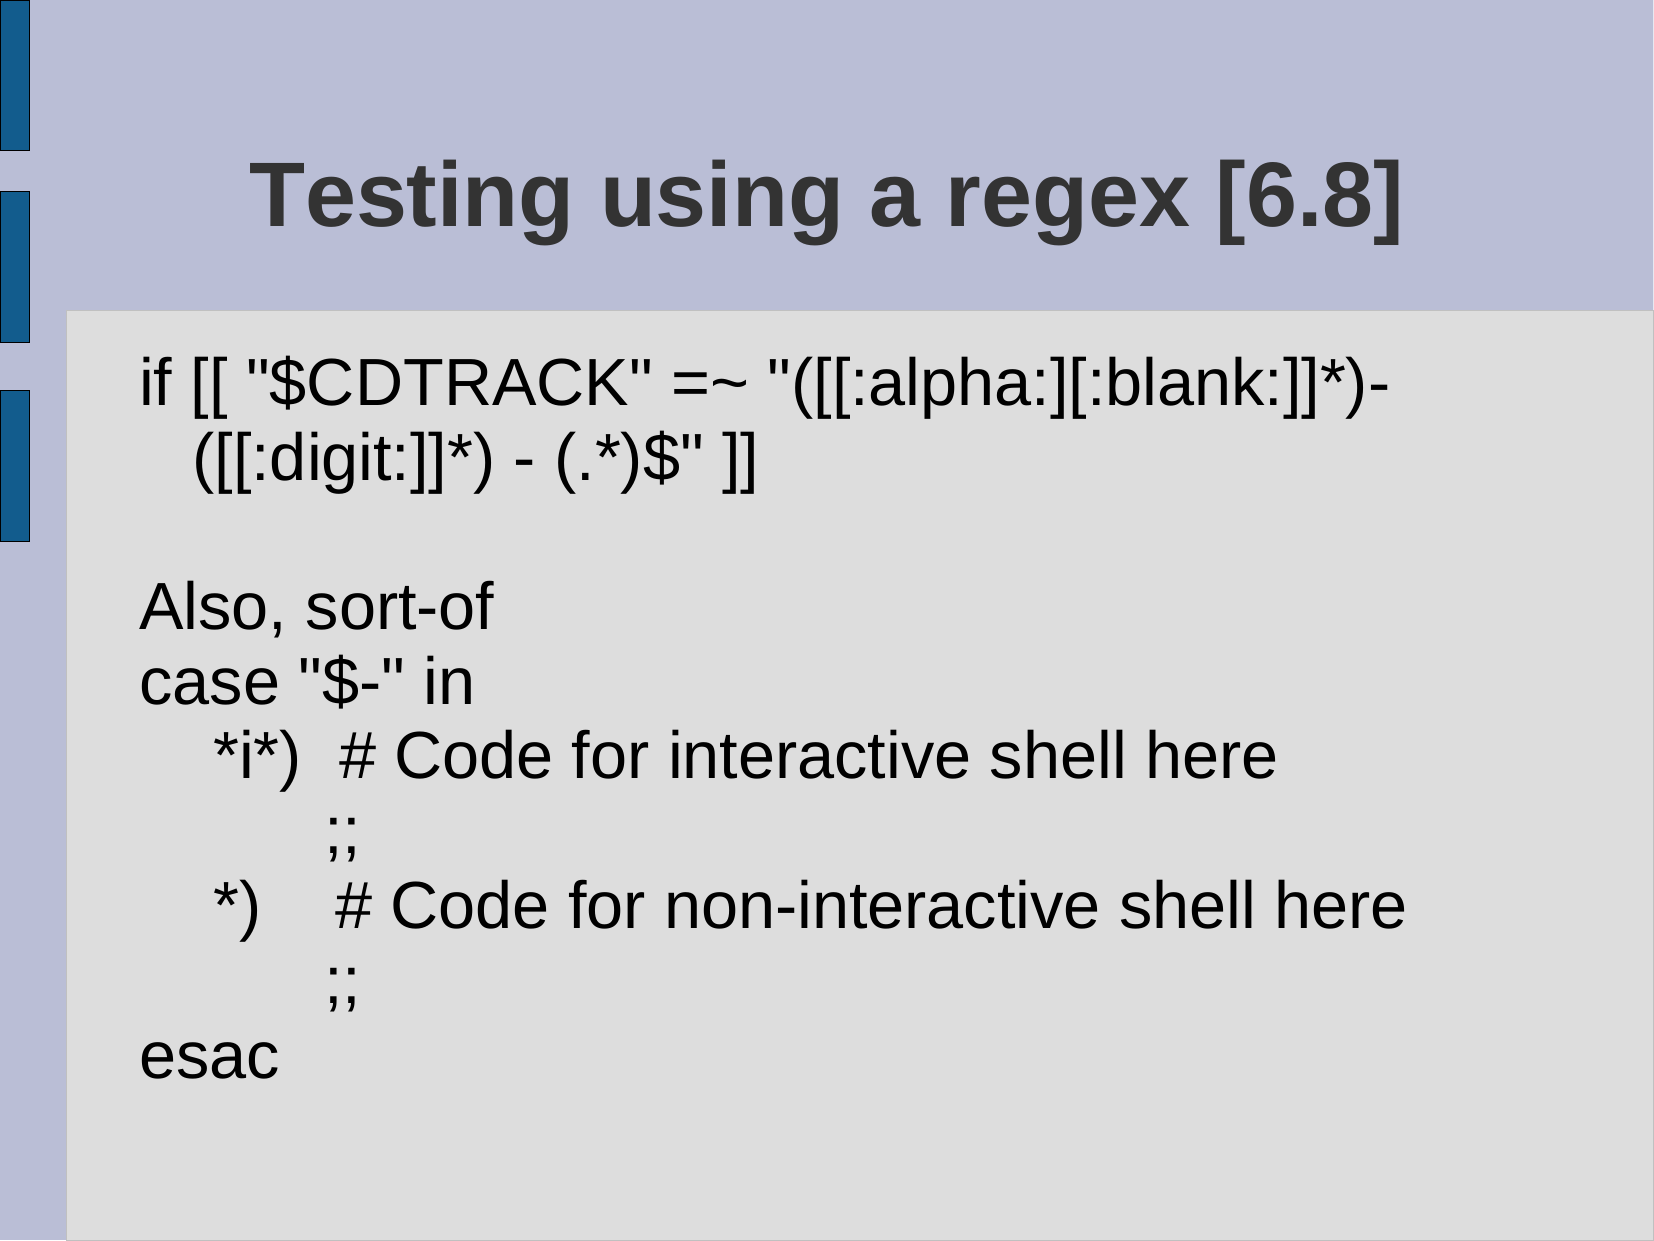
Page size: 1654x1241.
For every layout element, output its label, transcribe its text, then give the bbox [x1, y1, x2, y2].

list if [[ "$CDTRACK" =~ "([[:alpha:][:blank:]]*)- ([[:digit:]]*) - (.*)$" ]] Also, sort-of case "$-" in *i*) # Code for interactive shell here ;; *) # Code for non-interactive shell here ;; esac [121, 344, 1534, 1112]
title Testing using a regex [6.8] [121, 98, 1534, 291]
